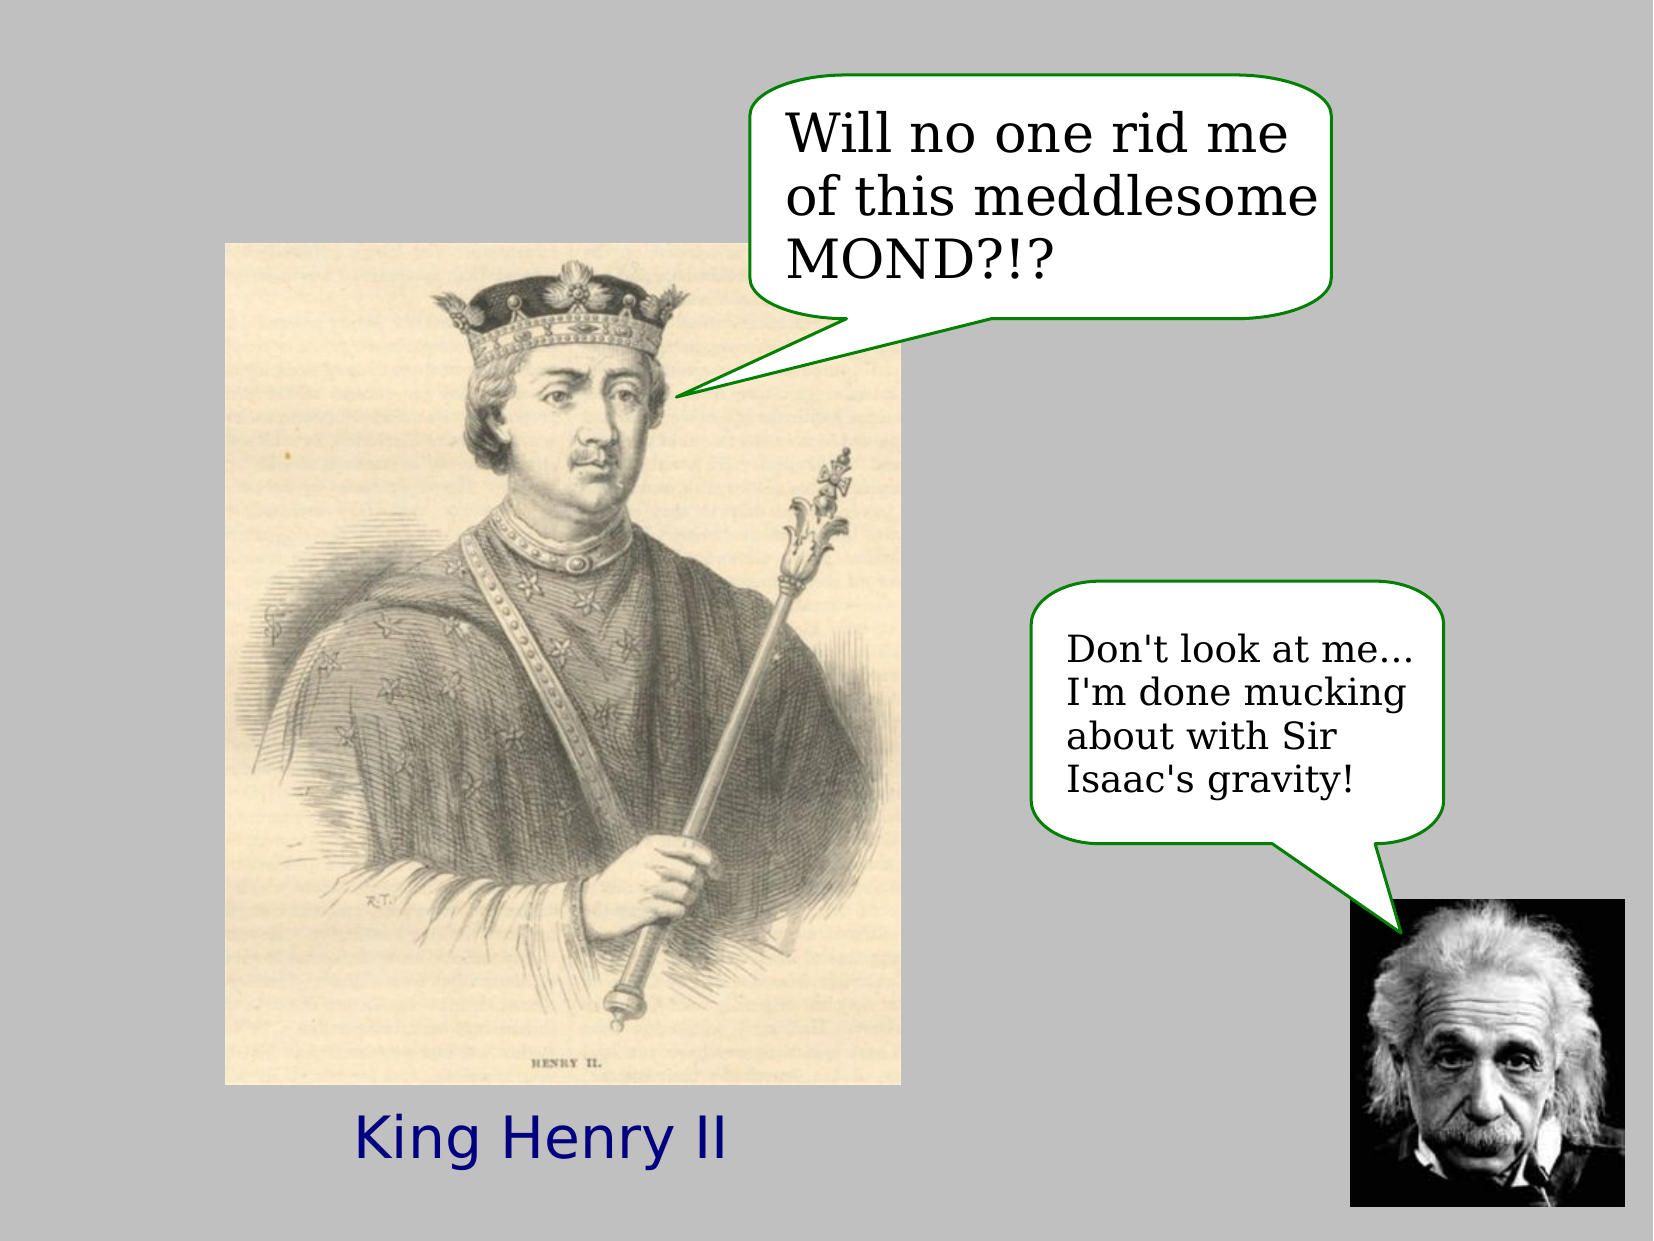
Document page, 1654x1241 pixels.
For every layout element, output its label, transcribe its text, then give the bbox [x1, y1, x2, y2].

text_box Don't look at me... I'm done mucking about with Sir Isaac's gravity! [1050, 618, 1432, 811]
picture [1350, 899, 1625, 1207]
text_box [676, 74, 1316, 398]
text_box [1031, 581, 1444, 934]
picture [225, 243, 901, 1085]
text_box Will no one rid me of this meddlesome MOND?!? [768, 93, 1337, 301]
text_box King Henry II [337, 1095, 746, 1182]
